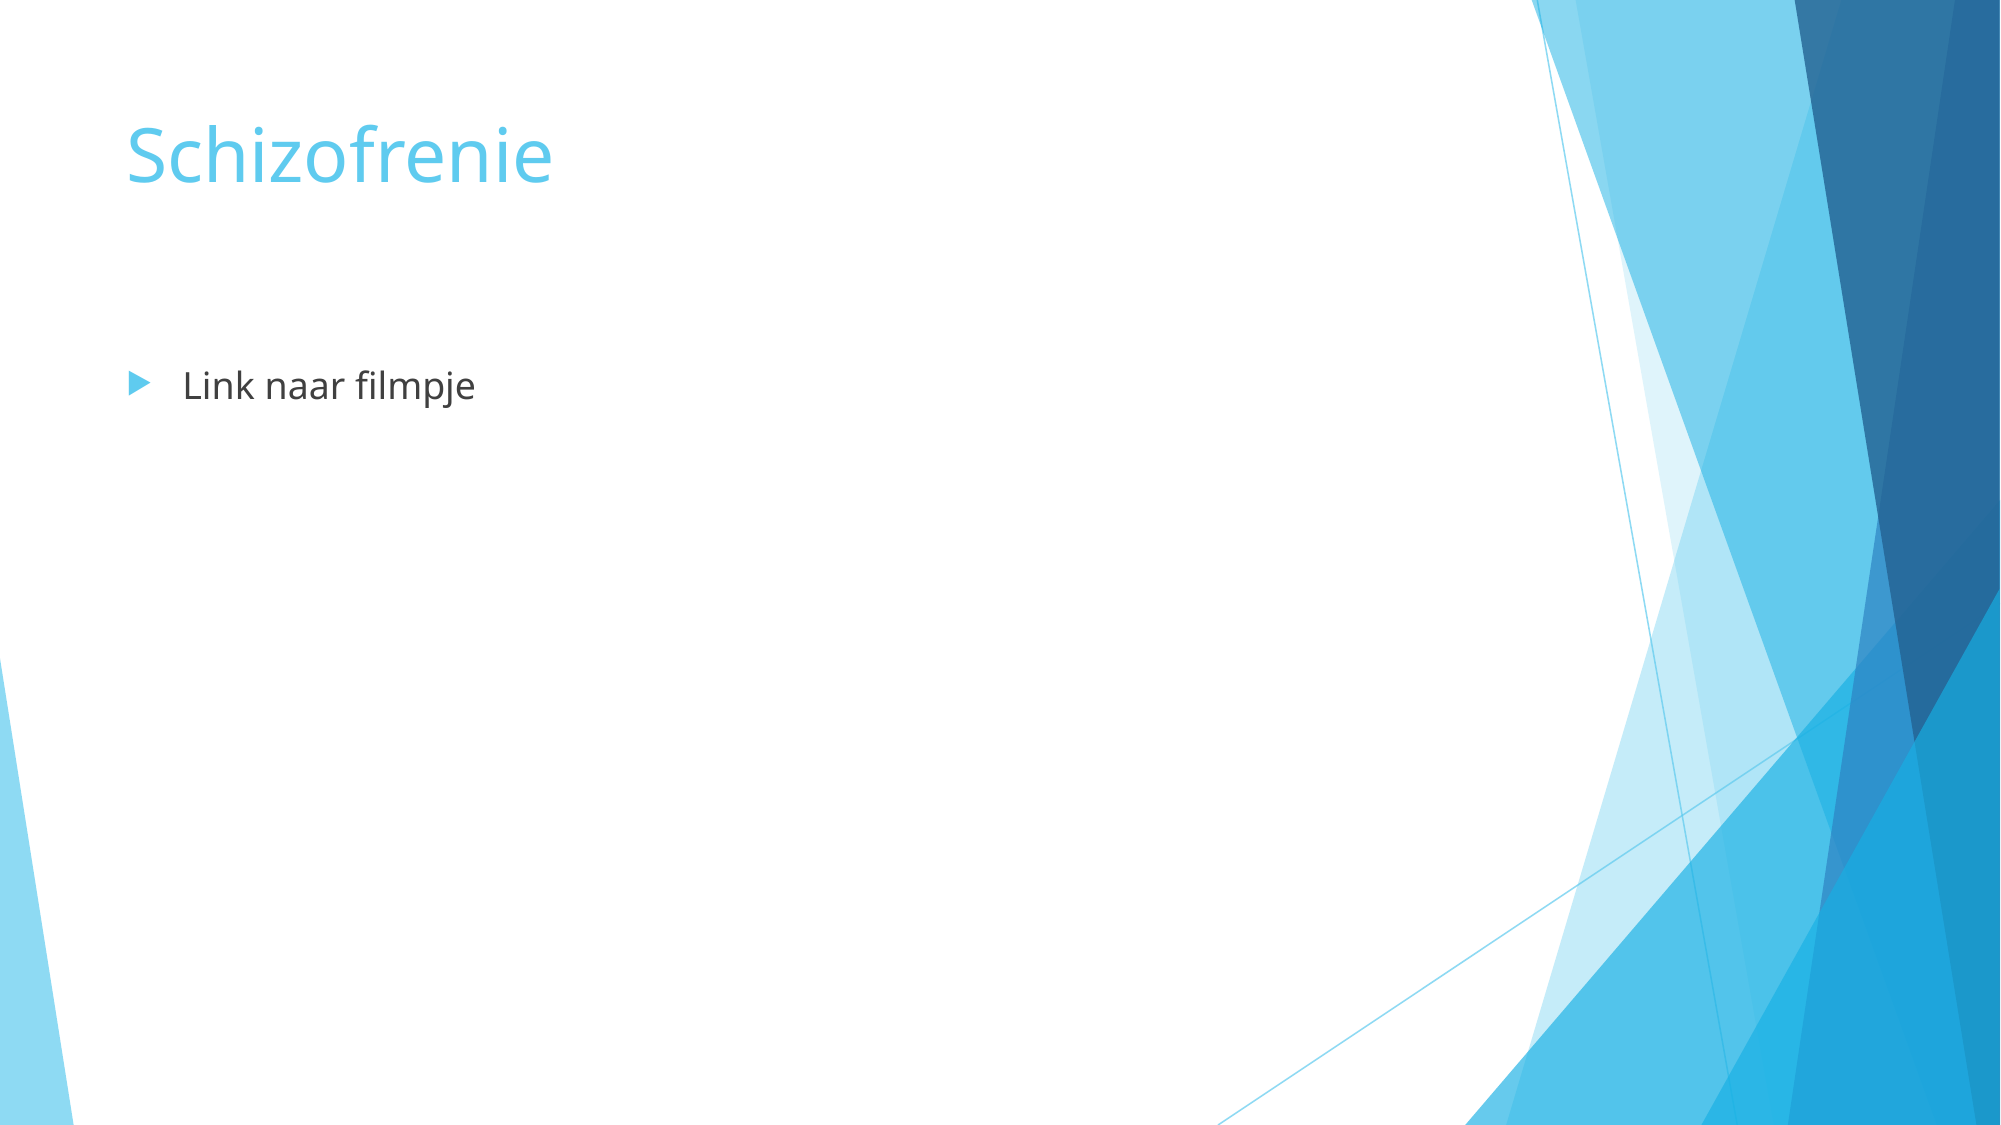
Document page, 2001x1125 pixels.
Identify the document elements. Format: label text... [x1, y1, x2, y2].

list Link naar filmpje [111, 354, 1522, 992]
title Schizofrenie [111, 99, 1522, 317]
